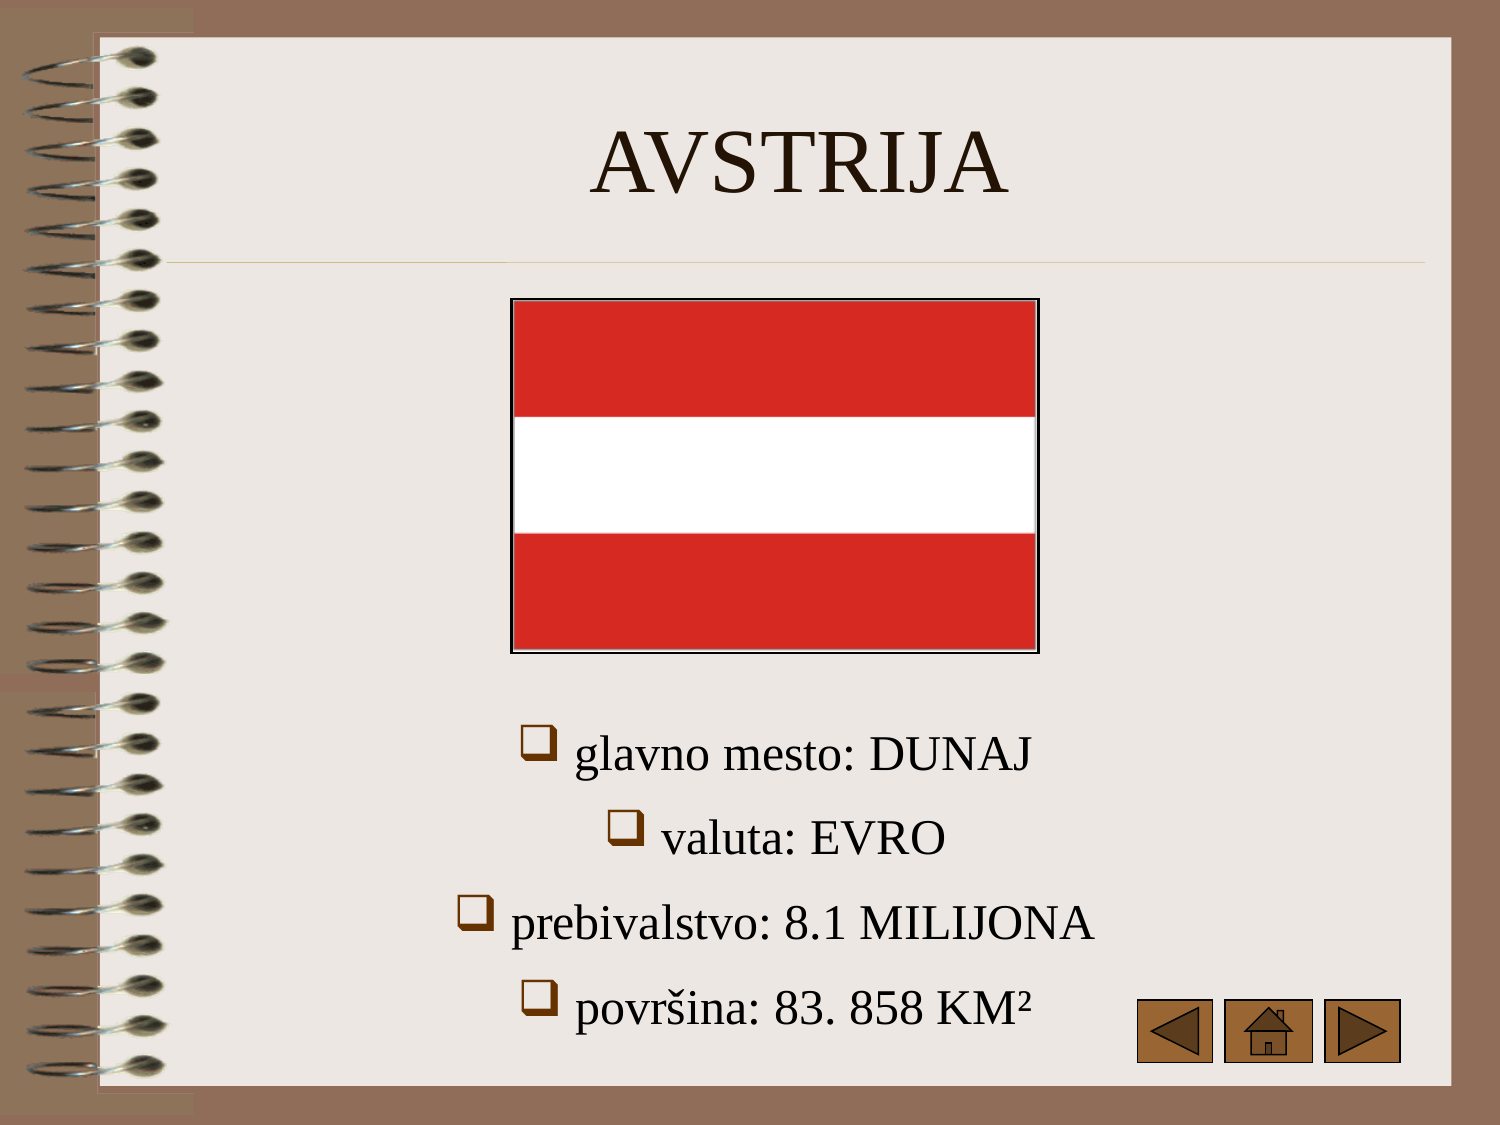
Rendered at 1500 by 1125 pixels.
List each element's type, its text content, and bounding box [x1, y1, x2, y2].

picture [0, 692, 194, 1115]
title AVSTRIJA [174, 62, 1425, 250]
text_box [1137, 999, 1213, 1063]
picture [0, 8, 194, 674]
text_box [1324, 999, 1400, 1063]
text_box glavno mesto: DUNAJ valuta: EVRO prebivalstvo: 8.1 MILIJONA površina: 83. 858 KM² [431, 712, 1119, 1043]
picture [512, 299, 1038, 652]
text_box [1224, 999, 1313, 1063]
